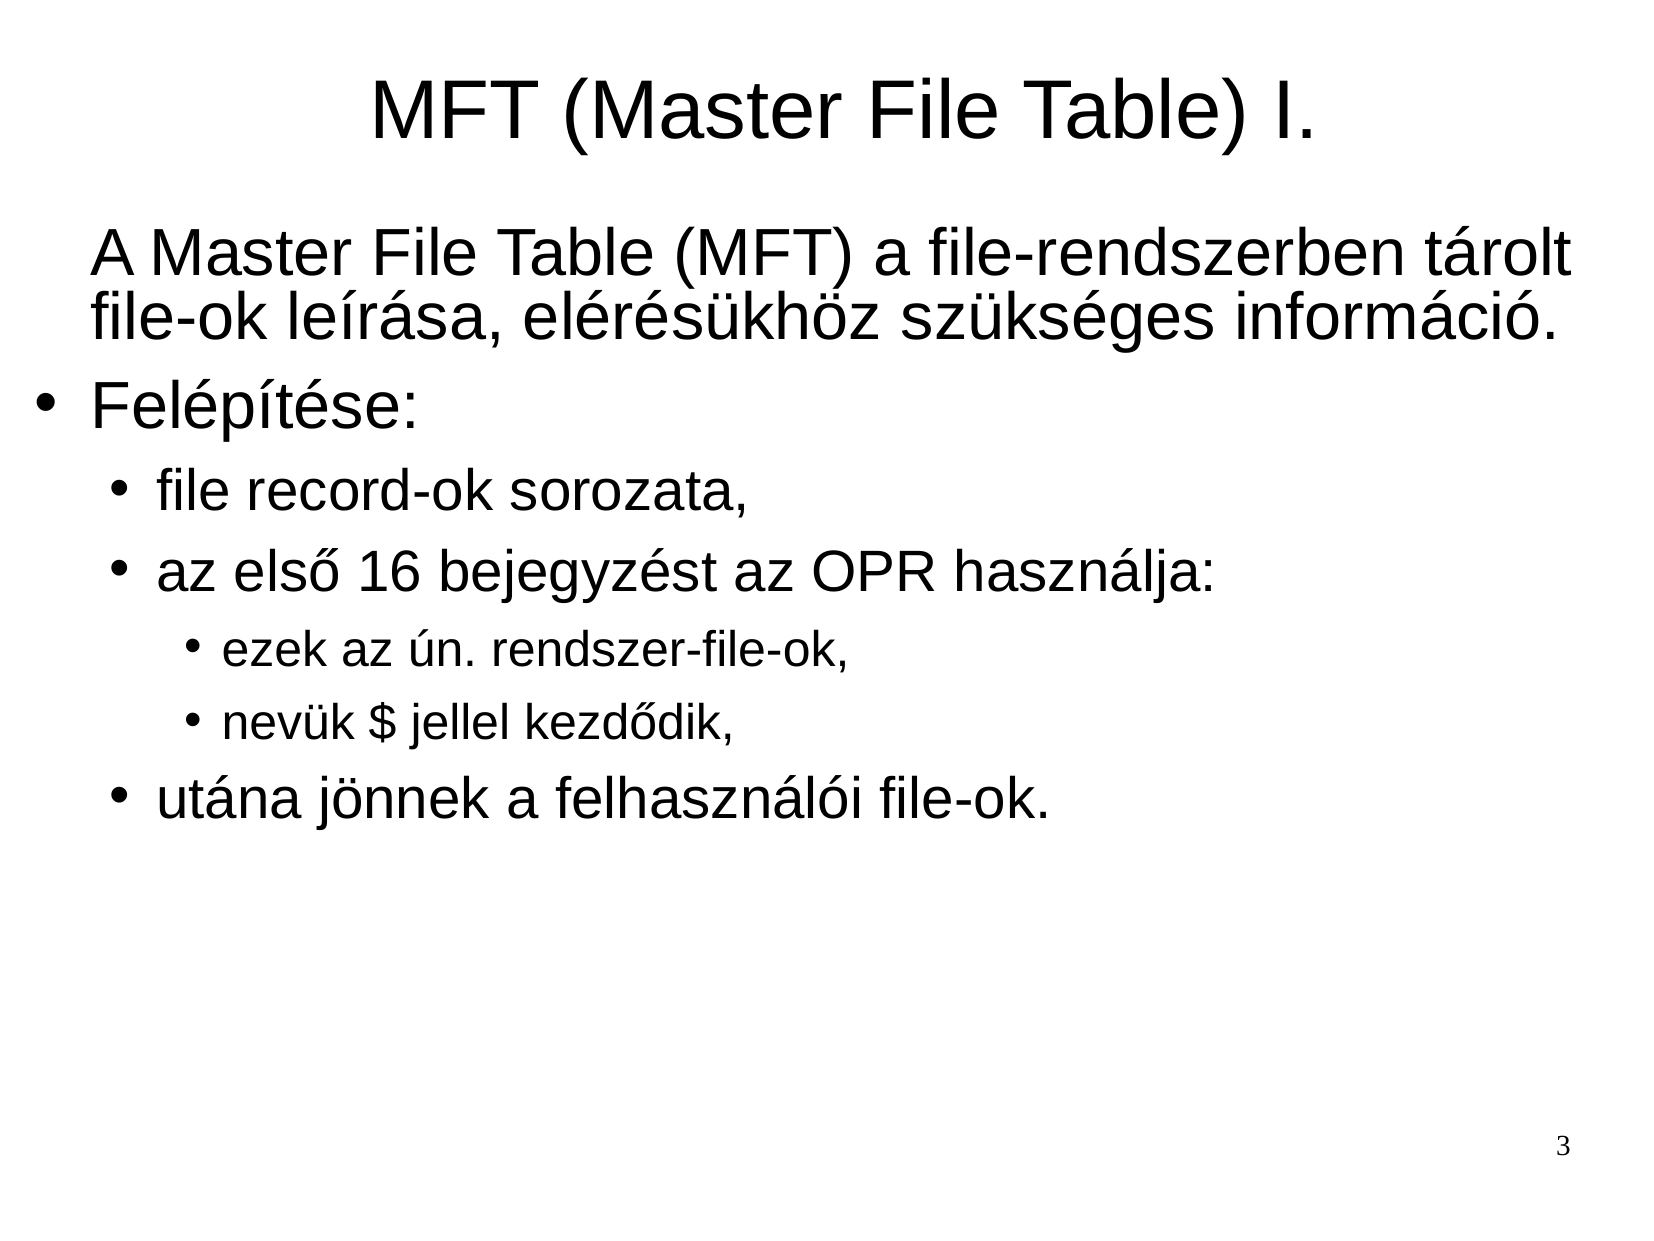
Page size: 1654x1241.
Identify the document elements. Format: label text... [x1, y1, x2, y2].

list A Master File Table (MFT) a file-rendszerben tárolt file-ok leírása, elérésükhöz szükséges információ. Felépítése: file record-ok sorozata, az első 16 bejegyzést az OPR használja: ezek az ún. rendszer-file-ok, nevük $ jellel kezdődik, utána jönnek a felhasználói file-ok. [19, 216, 1622, 1194]
title MFT (Master File Table) I. [123, 20, 1530, 191]
